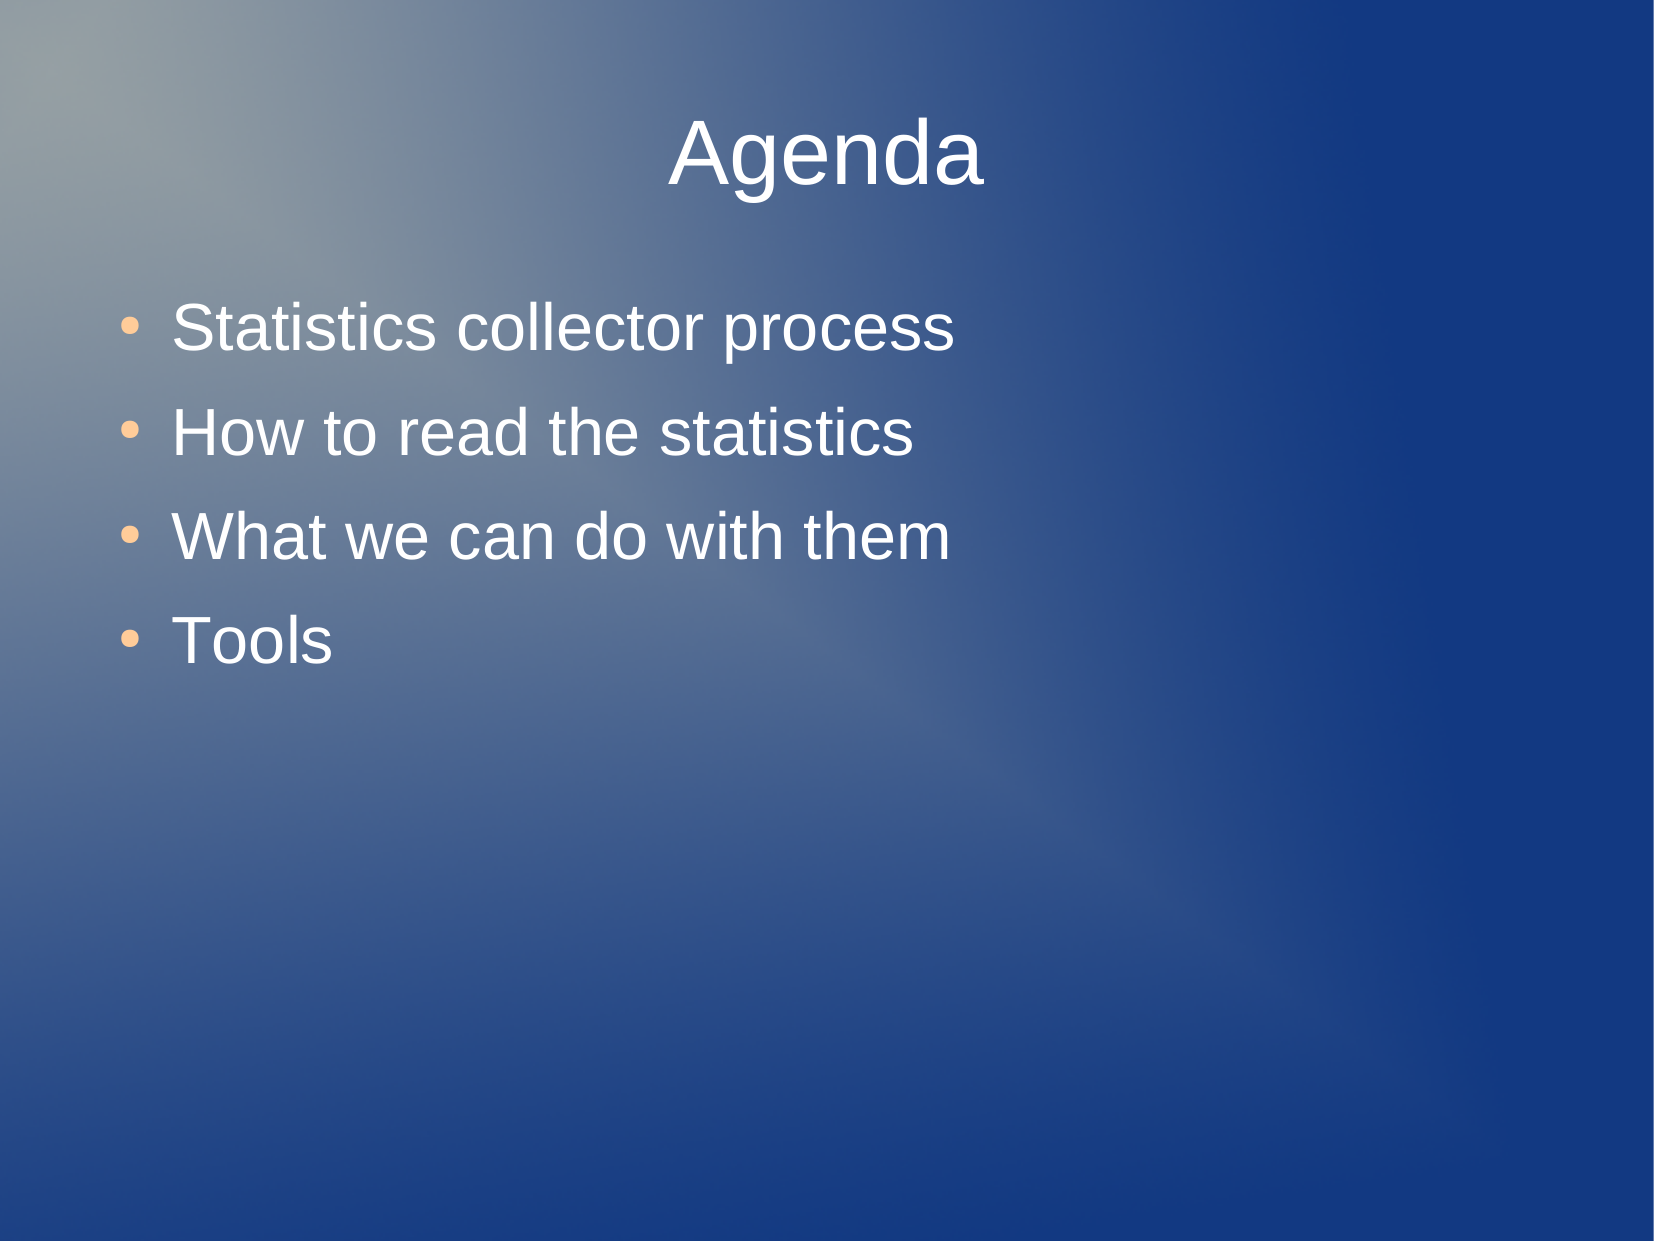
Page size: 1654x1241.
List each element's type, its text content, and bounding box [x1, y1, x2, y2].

title Agenda [82, 49, 1571, 257]
list Statistics collector process How to read the statistics What we can do with them Tools [82, 290, 1571, 1109]
picture [0, 0, 1654, 1241]
